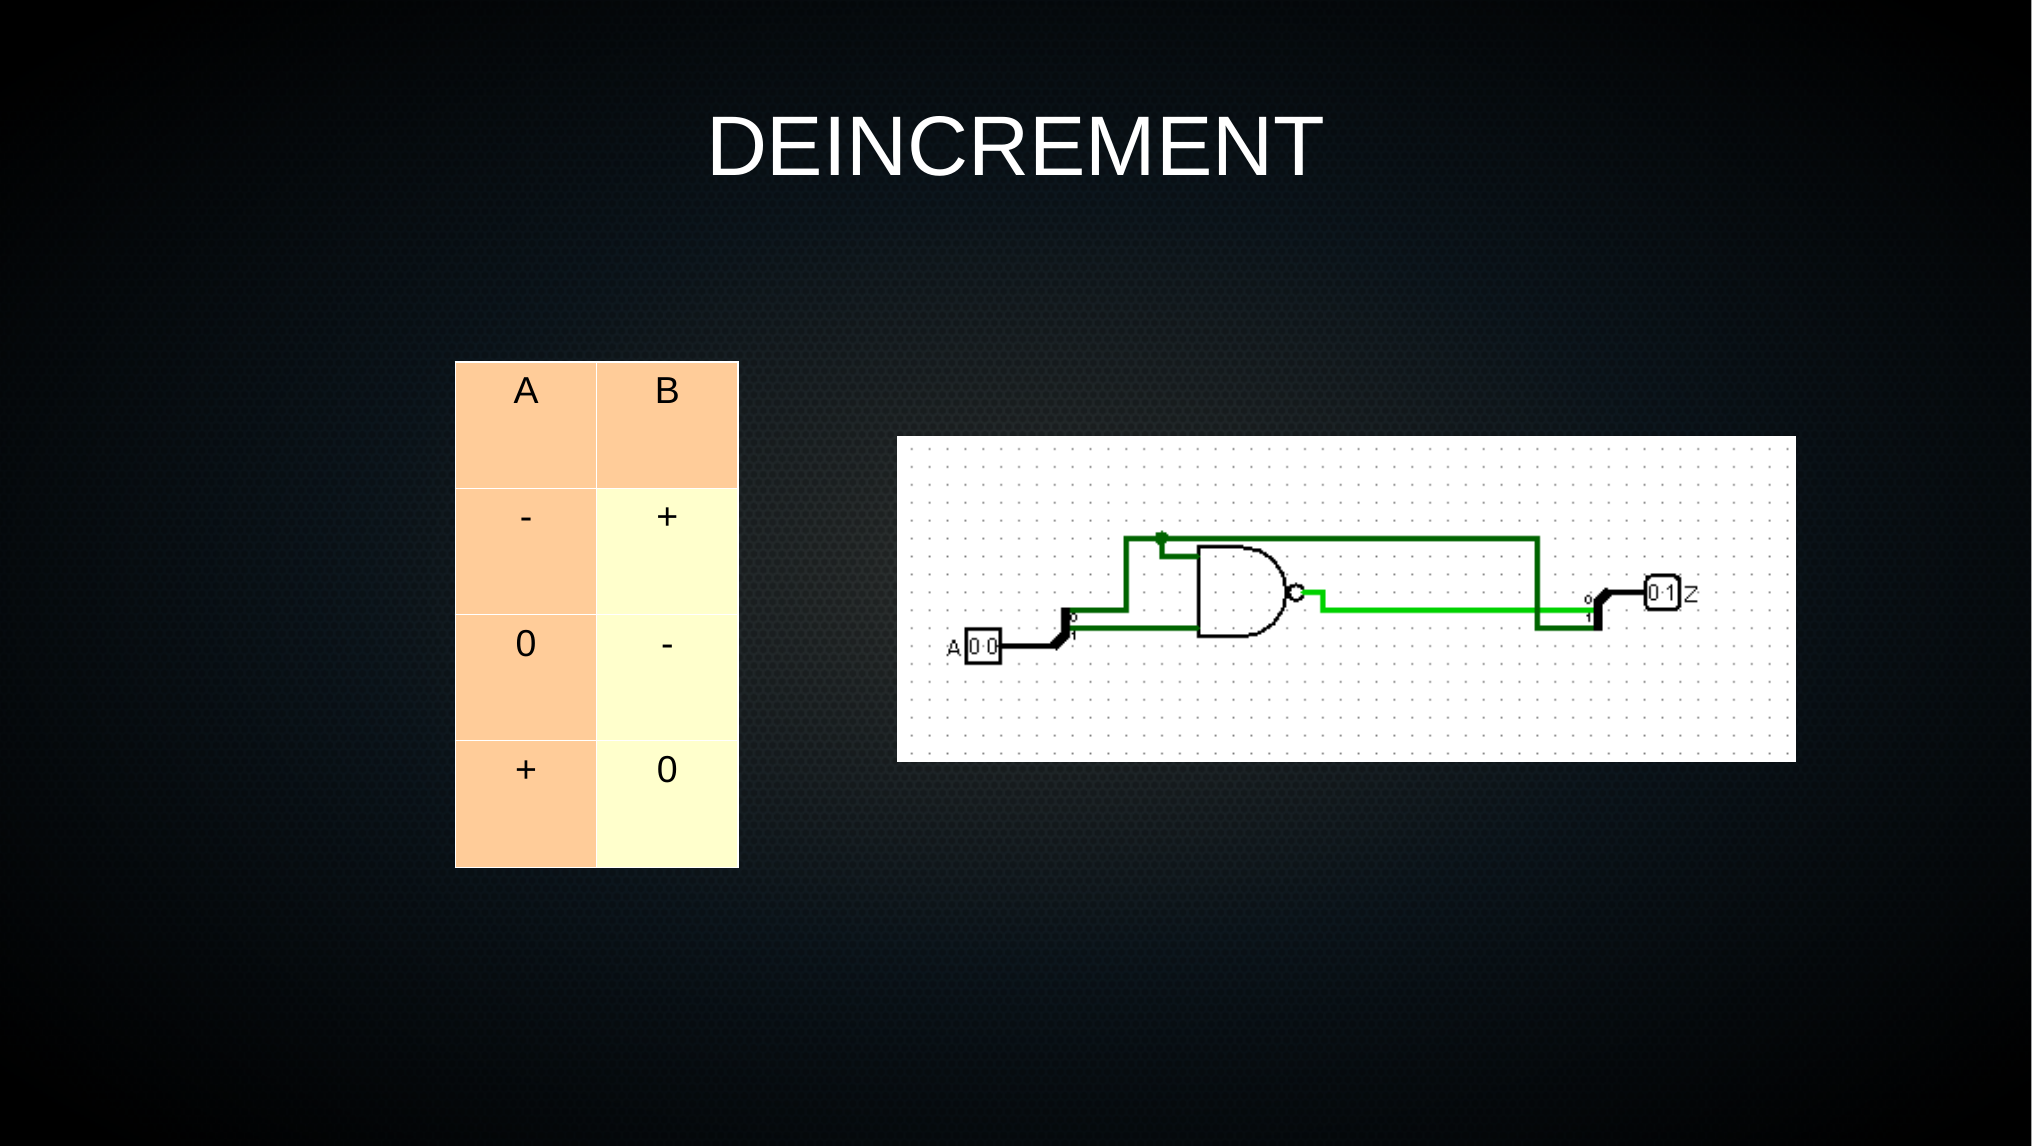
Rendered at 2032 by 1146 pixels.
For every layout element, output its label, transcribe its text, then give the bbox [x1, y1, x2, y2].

table_header B [597, 363, 737, 488]
table_header A [456, 363, 596, 488]
table_cell - [597, 615, 737, 740]
table_cell - [456, 489, 596, 614]
text_box DEINCREMENT [101, 45, 1930, 237]
picture [0, 0, 2032, 1146]
table_cell + [456, 741, 596, 867]
table_cell + [597, 489, 737, 614]
table_cell 0 [597, 741, 737, 867]
table_cell 0 [456, 615, 596, 740]
